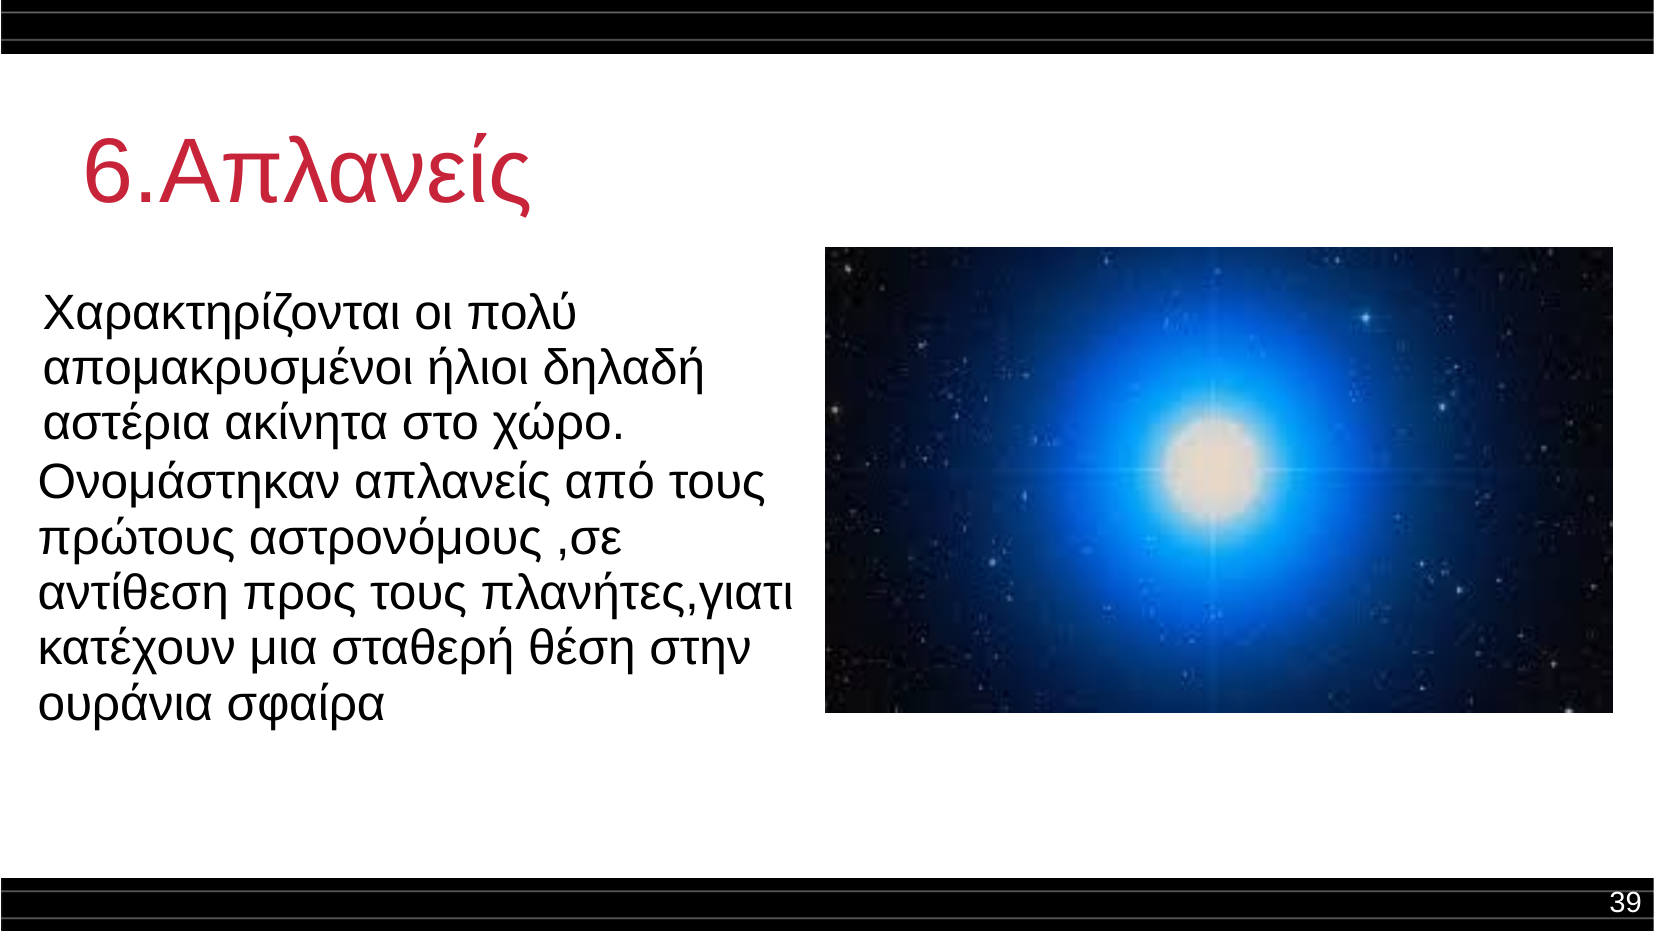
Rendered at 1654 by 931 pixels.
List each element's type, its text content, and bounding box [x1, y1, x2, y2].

picture [1, 0, 1654, 54]
title 6.Απλανείς [82, 92, 1571, 249]
list Χαρακτηρίζονται οι πολύ απομακρυσμένοι ήλιοι δηλαδή αστέρια ακίνητα στο χώρο. Ονομάστηκαν απλανείς από τους πρώτους αστρονόμους ,σε αντίθεση προς τους πλανήτες,γιατι κατέχουν μια σταθερή θέση στην ουράνια σφαίρα [37, 225, 809, 826]
picture [825, 247, 1613, 713]
picture [1, 878, 1654, 931]
